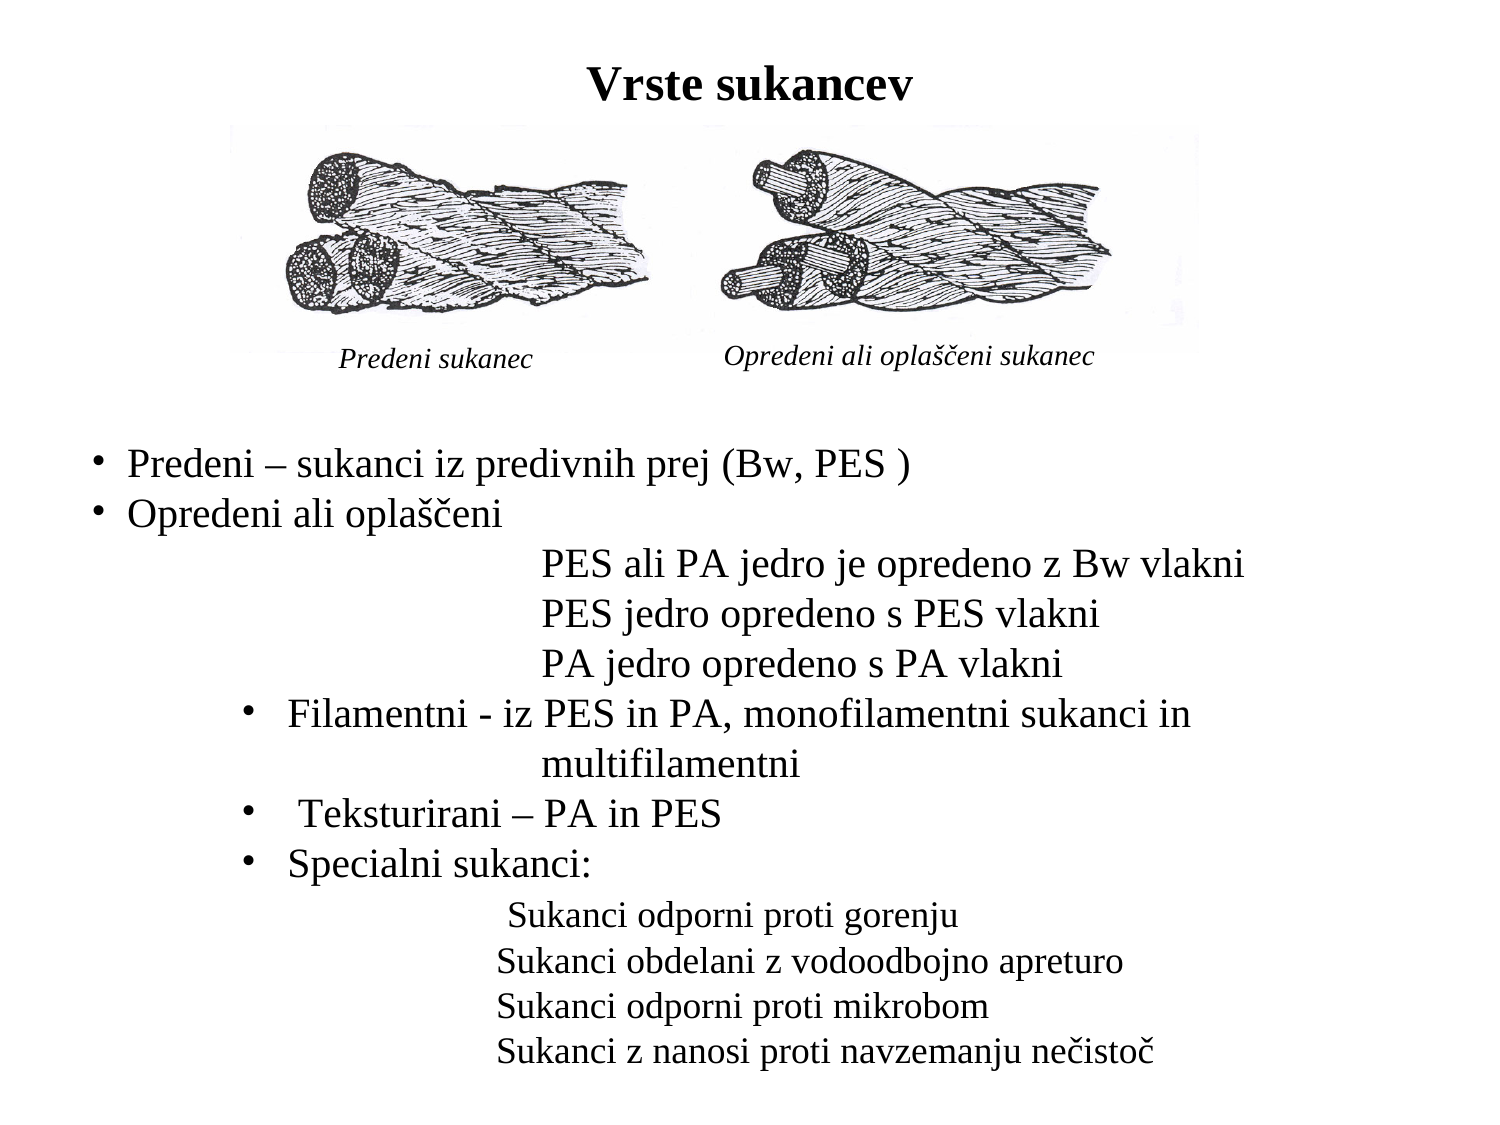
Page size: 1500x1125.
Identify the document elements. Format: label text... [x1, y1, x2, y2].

list Vrste sukancev [75, 42, 1426, 1071]
text_box Opredeni ali oplaščeni sukanec [708, 328, 1158, 374]
picture [230, 125, 1199, 353]
text_box Predeni – sukanci iz predivnih prej (Bw, PES ) Opredeni ali oplaščeni PES ali PA jedro je opredeno z Bw vlakni PES jedro opredeno s PES vlakni PA jedro opredeno s PA vlakni Filamentni - iz PES in PA, monofilamentni sukanci in multifilamentni Teksturirani – PA in PES Specialni sukanci: Sukanci odporni proti gorenju Sukanci obdelani z vodoodbojno apreturo Sukanci odporni proti mikrobom Sukanci z nanosi proti navzemanju nečistoč [76, 427, 1436, 1079]
text_box Predeni sukanec [323, 331, 575, 372]
